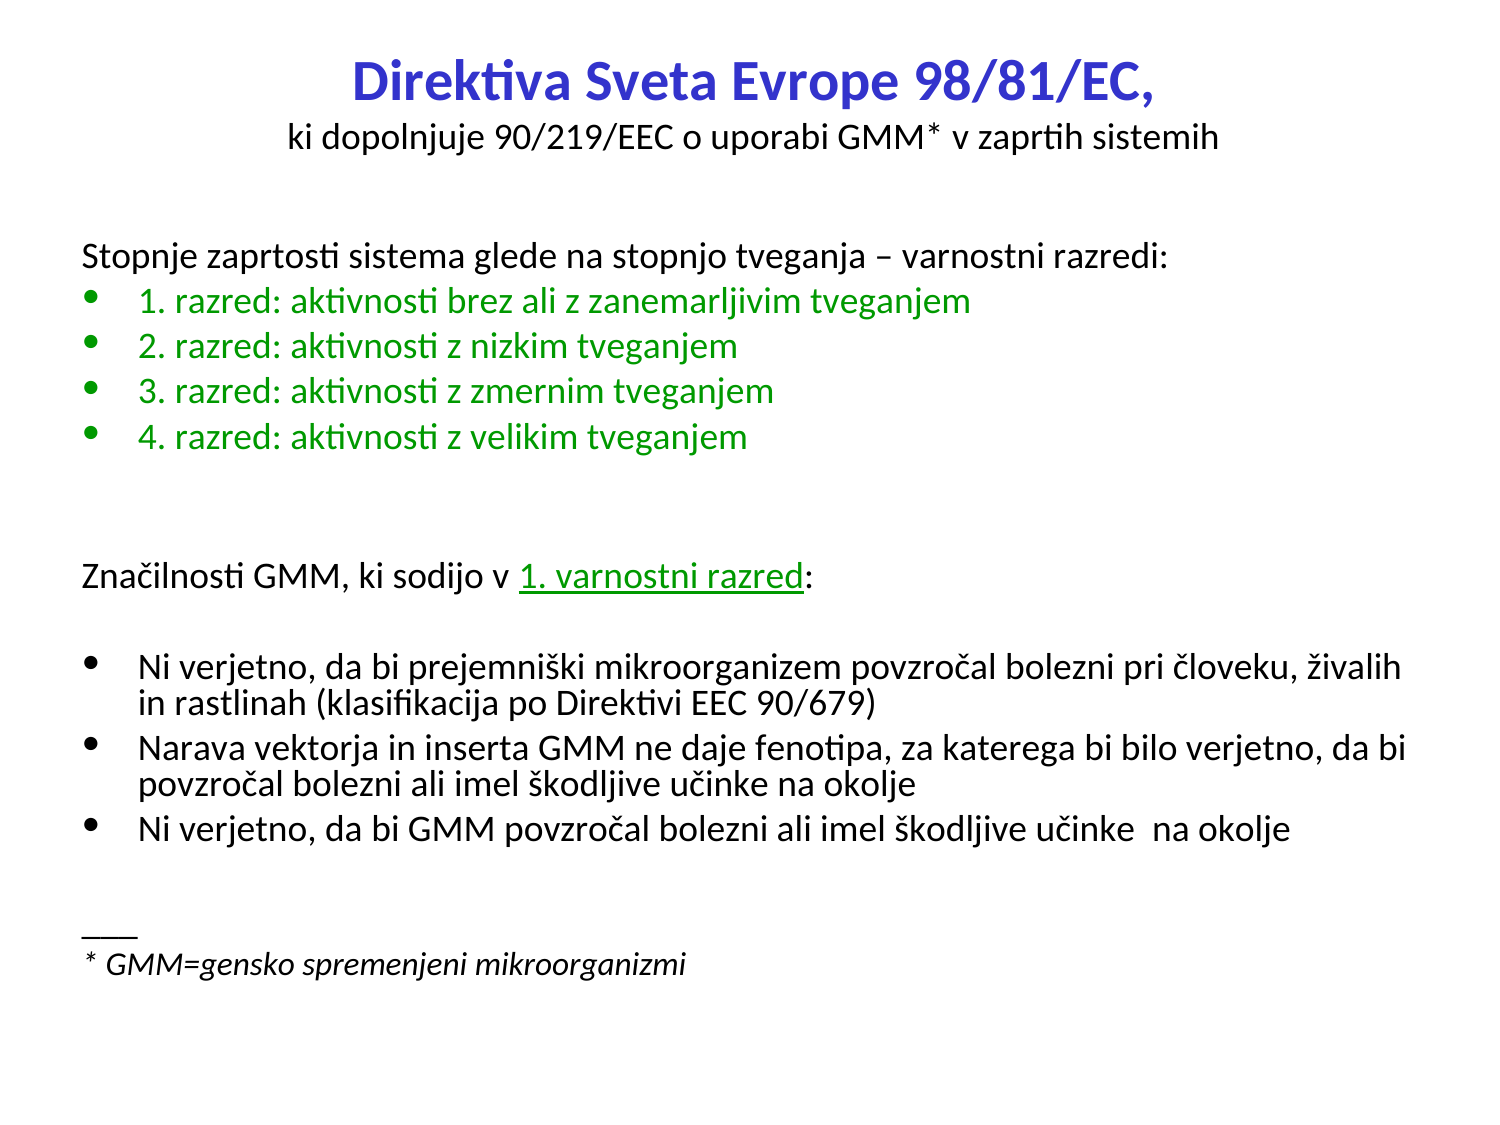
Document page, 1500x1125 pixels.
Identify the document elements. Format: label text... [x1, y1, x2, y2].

title Direktiva Sveta Evrope 98/81/EC, ki dopolnjuje 90/219/EEC o uporabi GMM* v zaprtih sistemih [116, 34, 1392, 165]
list Stopnje zaprtosti sistema glede na stopnjo tveganja – varnostni razredi: 1. razred: aktivnosti brez ali z zanemarljivim tveganjem 2. razred: aktivnosti z nizkim tveganjem 3. razred: aktivnosti z zmernim tveganjem 4. razred: aktivnosti z velikim tveganjem Značilnosti GMM, ki sodijo v 1. varnostni razred: Ni verjetno, da bi prejemniški mikroorganizem povzročal bolezni pri človeku, živalih in rastlinah (klasifikacija po Direktivi EEC 90/679) Narava vektorja in inserta GMM ne daje fenotipa, za katerega bi bilo verjetno, da bi povzročal bolezni ali imel škodljive učinke na okolje Ni verjetno, da bi GMM povzročal bolezni ali imel škodljive učinke na okolje ___ * GMM=gensko spremenjeni mikroorganizmi [66, 231, 1434, 1002]
